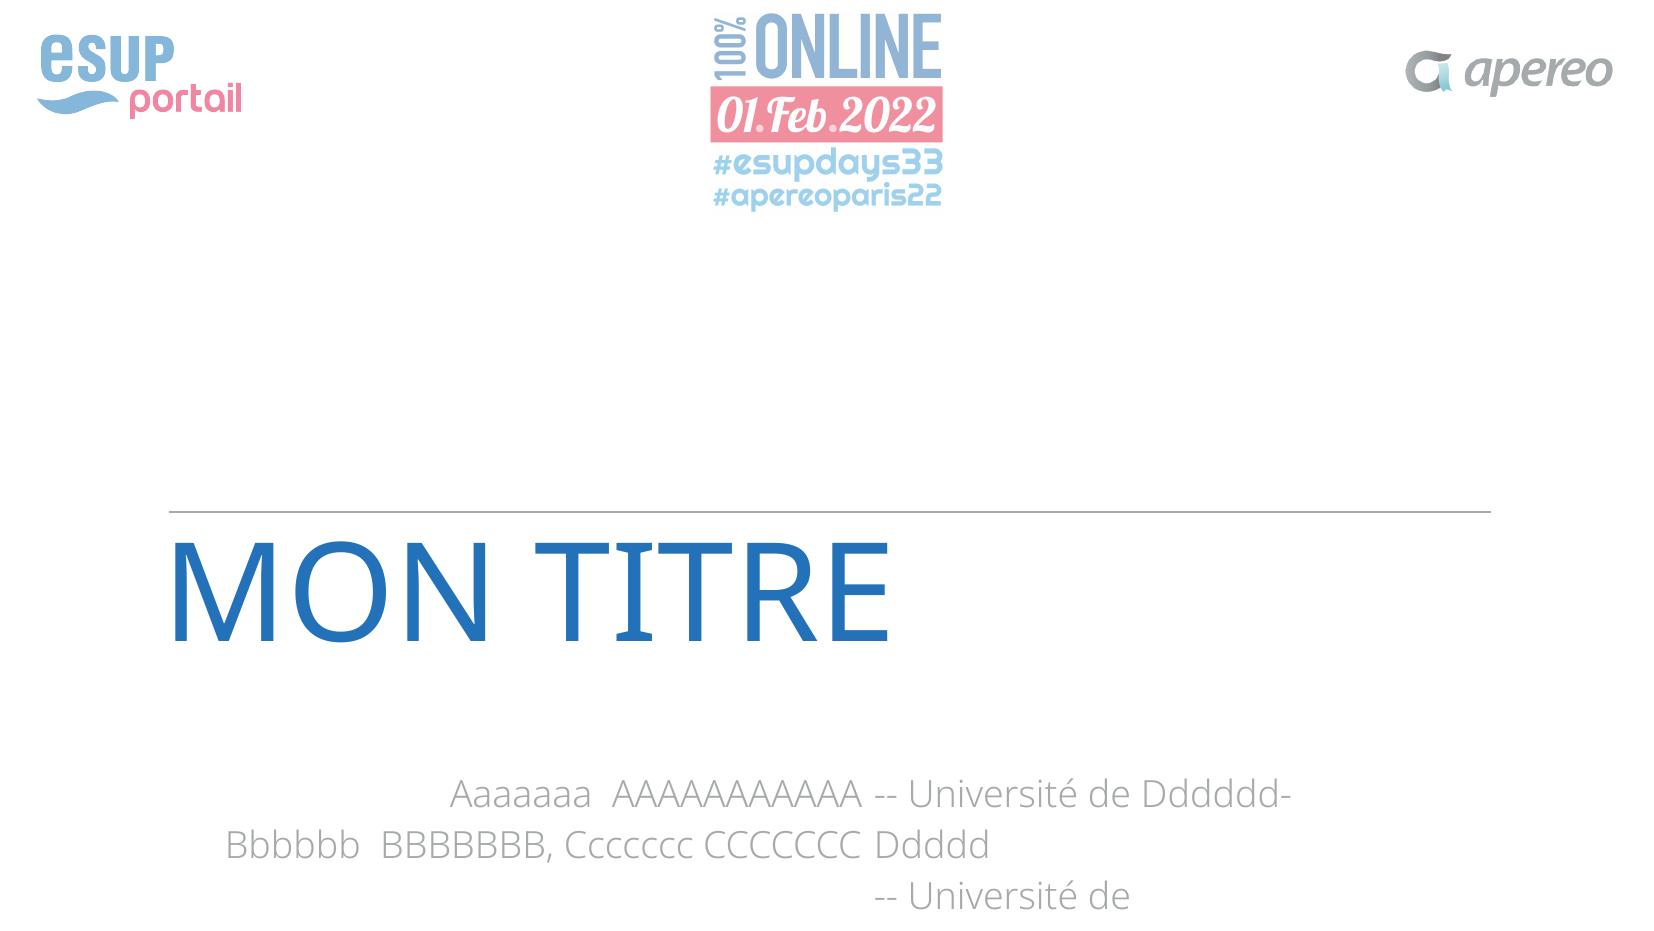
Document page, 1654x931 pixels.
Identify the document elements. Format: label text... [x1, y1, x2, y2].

text_box MON TITRE [162, 494, 1486, 814]
text_box [1393, 35, 1630, 119]
text_box -- Université de Dddddd-Ddddd -- Université de Eeeeeeeeeeeeeeeeee [874, 767, 1406, 883]
text_box [673, 0, 981, 225]
text_box [23, 11, 260, 142]
text_box Aaaaaaa AAAAAAAAAAA Bbbbbb BBBBBBB, Ccccccc CCCCCCC [23, 767, 863, 879]
